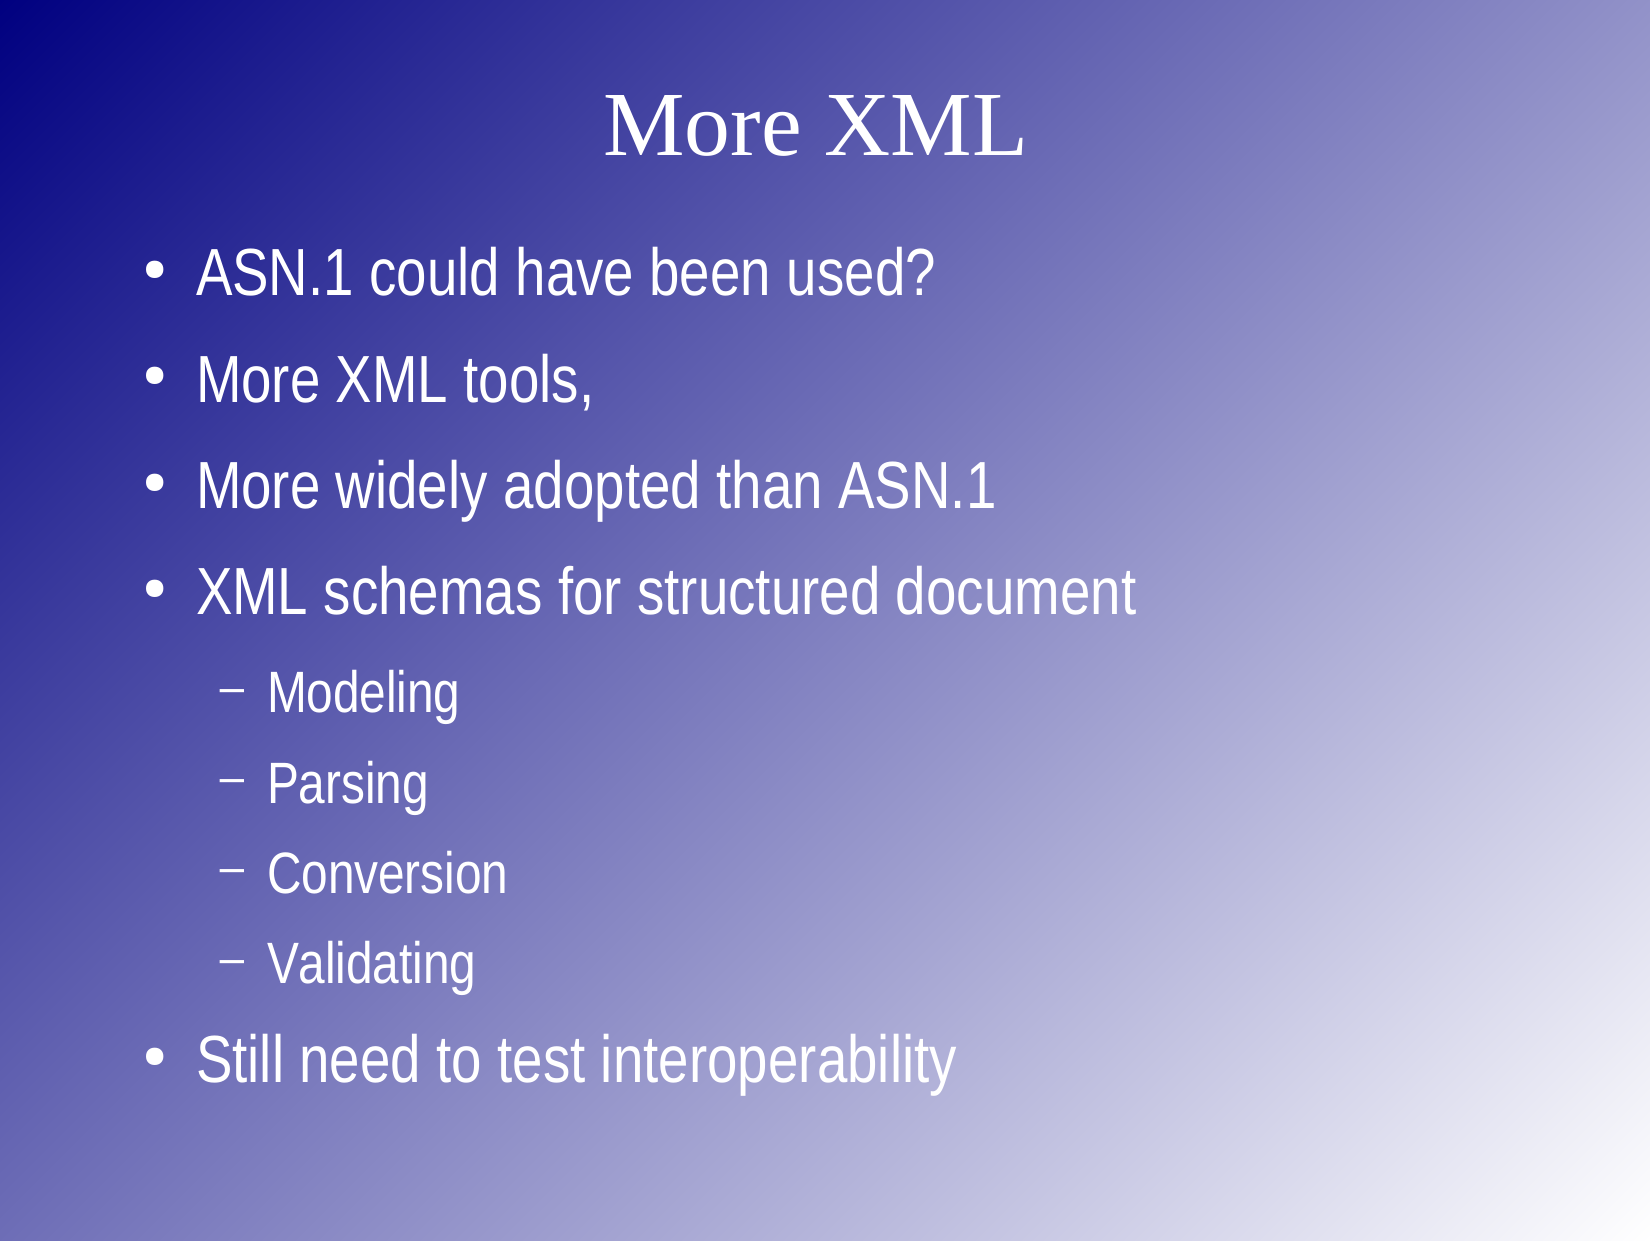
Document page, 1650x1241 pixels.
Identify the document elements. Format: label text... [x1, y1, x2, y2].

title More XML [123, 27, 1533, 221]
list ASN.1 could have been used? More XML tools, More widely adopted than ASN.1 XML schemas for structured document Modeling Parsing Conversion Validating Still need to test interoperability [125, 233, 1535, 1106]
